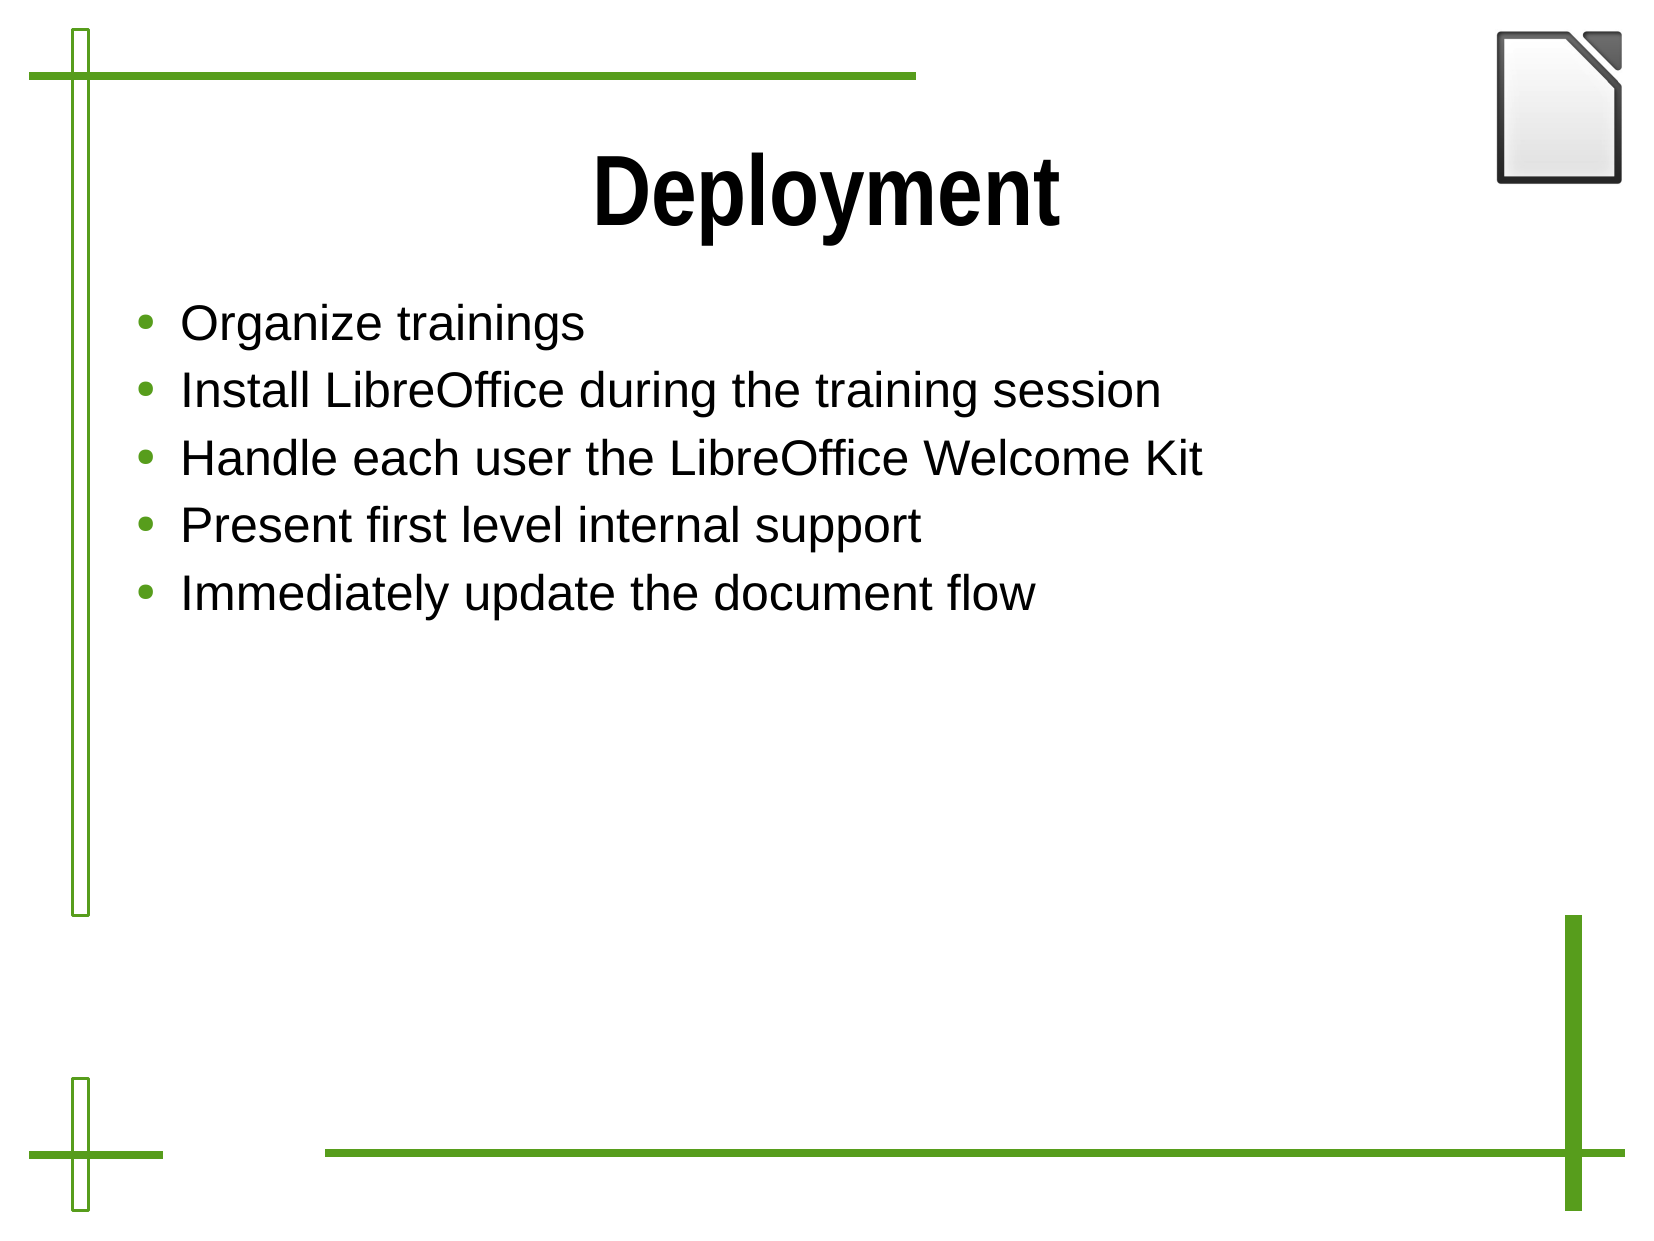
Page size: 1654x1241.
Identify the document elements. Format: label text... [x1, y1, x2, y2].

title Deployment [118, 118, 1536, 260]
list Organize trainings Install LibreOffice during the training session Handle each user the LibreOffice Welcome Kit Present first level internal support Immediately update the document flow [118, 295, 1536, 1123]
picture [1494, 29, 1624, 186]
